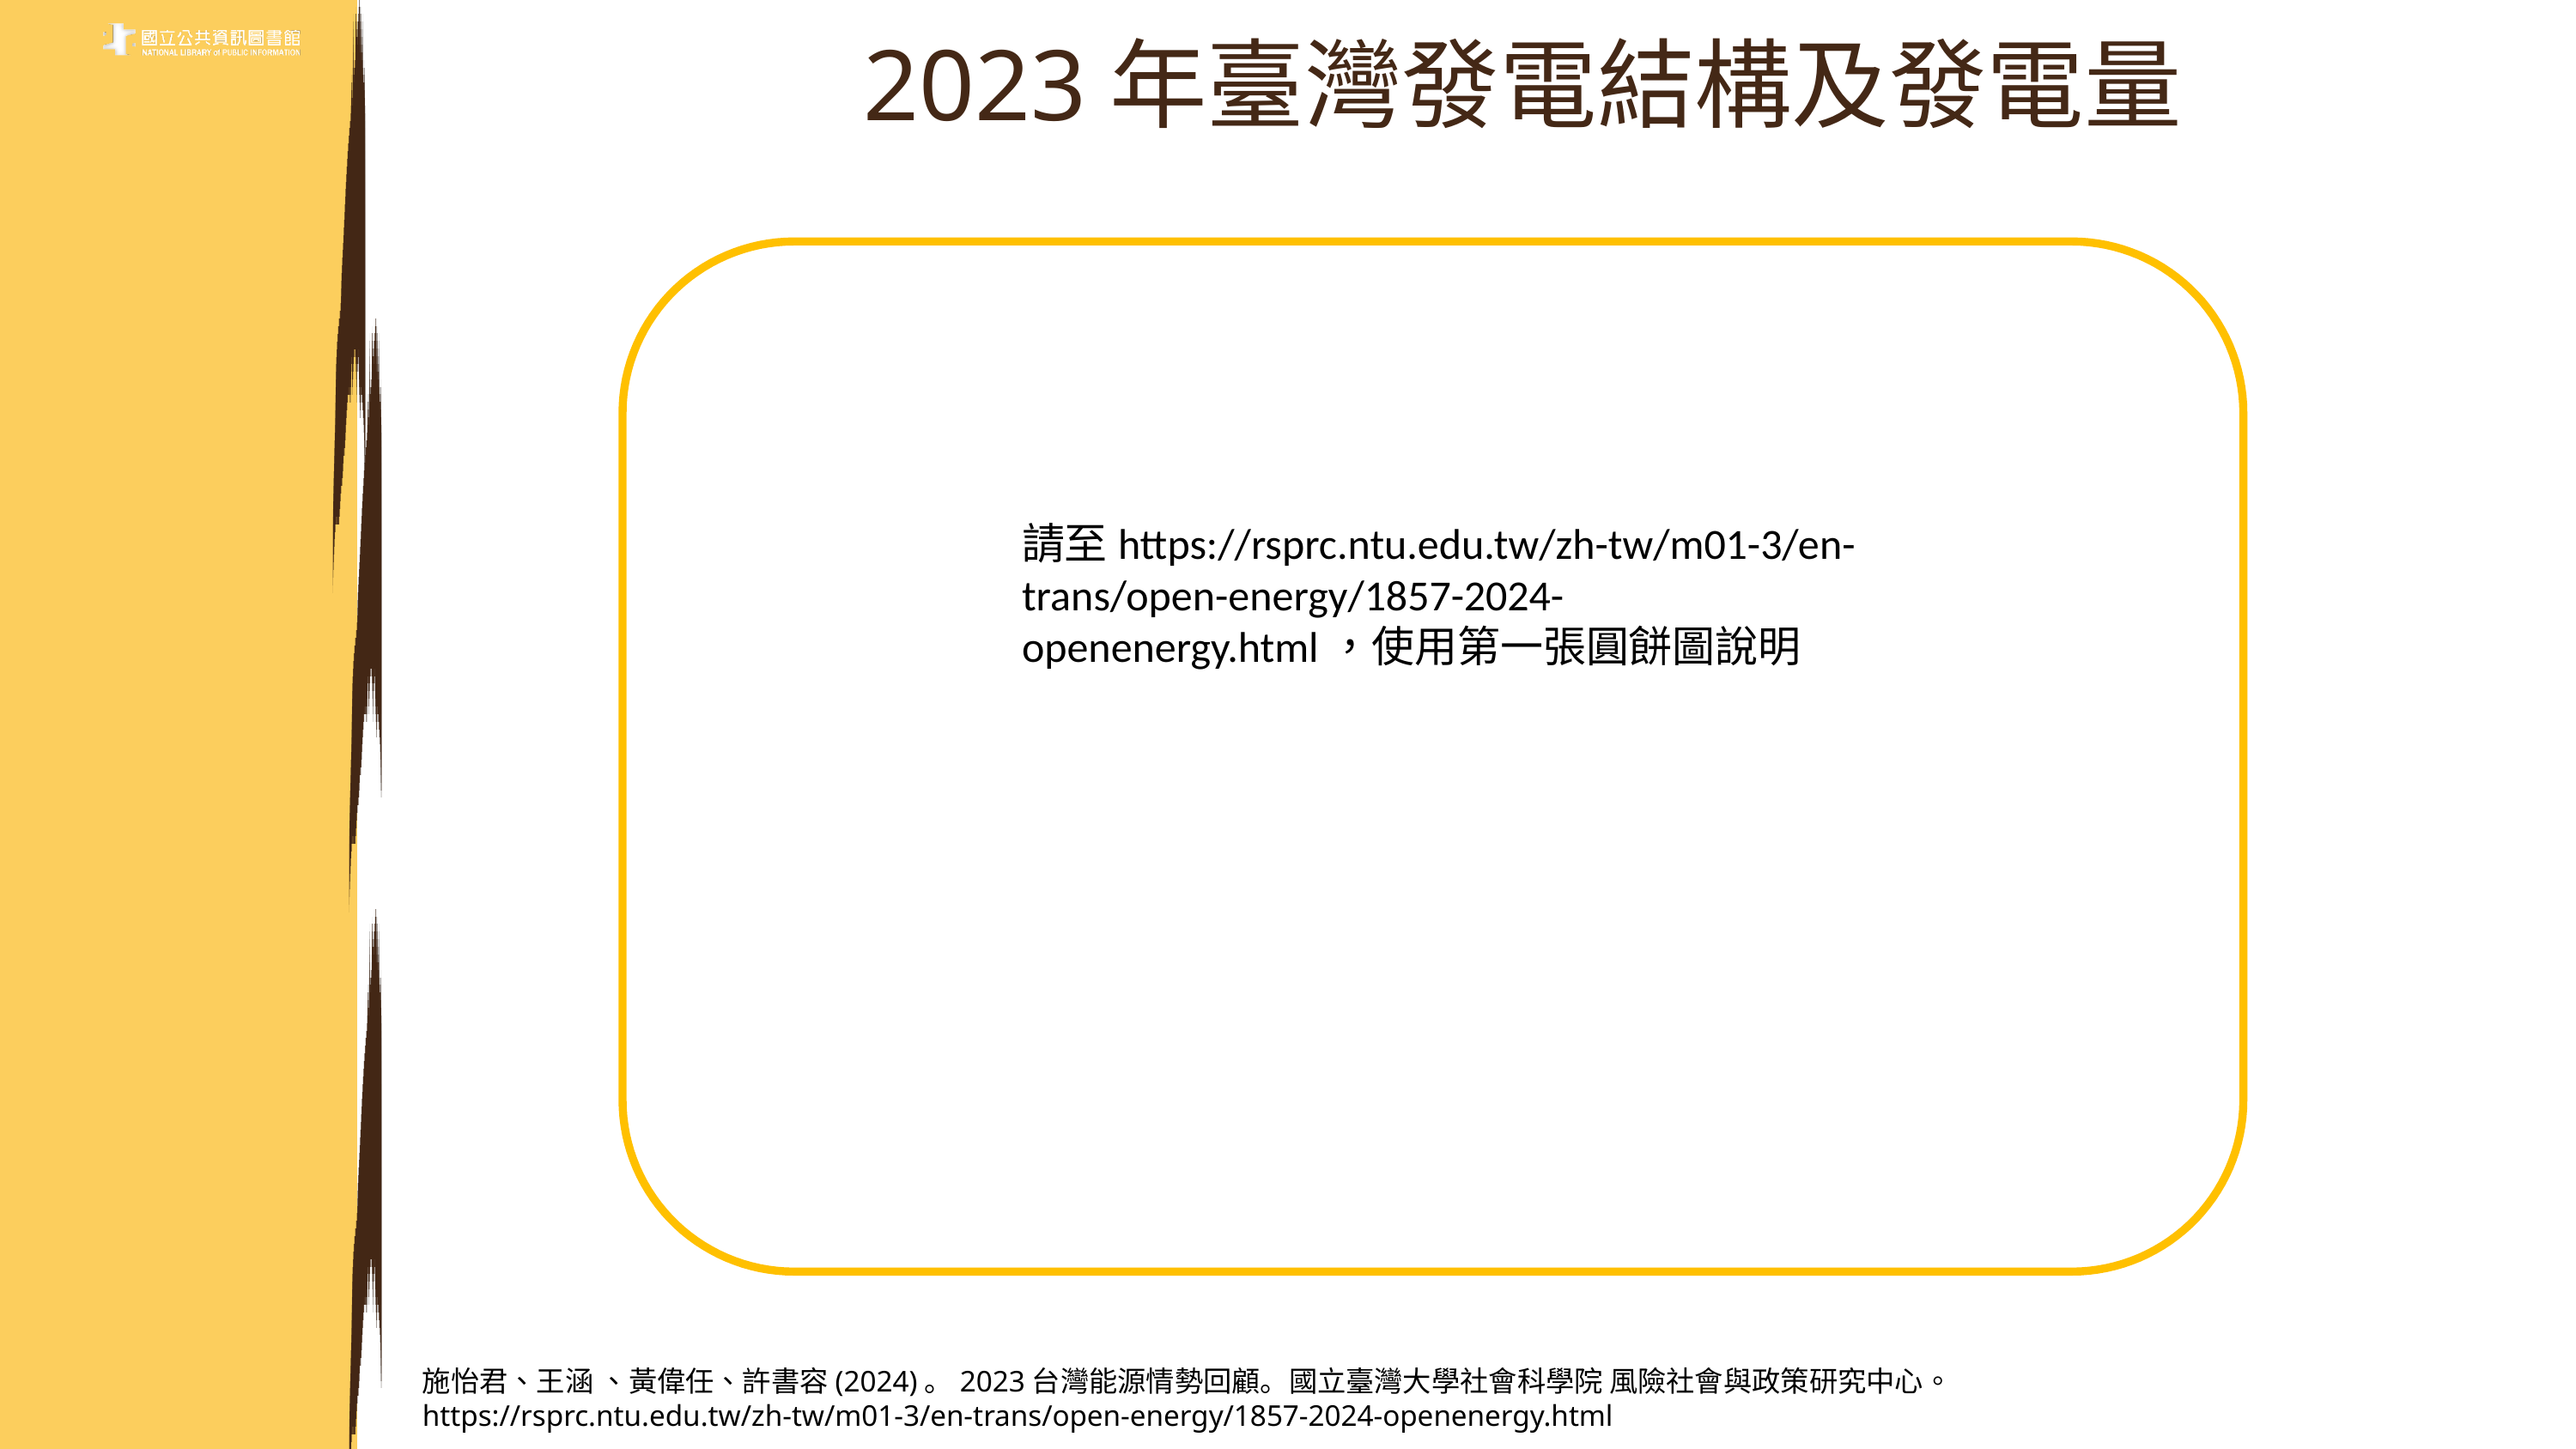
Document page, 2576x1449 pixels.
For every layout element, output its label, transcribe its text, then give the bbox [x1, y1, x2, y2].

text_box [0, 0, 382, 1449]
text_box 請至https://rsprc.ntu.edu.tw/zh-tw/m01-3/en-trans/open-energy/1857-2024-openenergy.html，使用第一張圓餅圖說明 [1009, 509, 1900, 679]
picture [100, 19, 306, 60]
text_box 2023年臺灣發電結構及發電量 [536, 39, 2509, 146]
text_box 施怡君、王涵 、黃偉任、許書容(2024)。2023台灣能源情勢回顧。國立臺灣大學社會科學院 風險社會與政策研究中心。 https://rsprc.ntu.edu.tw/zh-tw/m01-3/en-trans/open-energy/1857-2024-openenergy.html [409, 1357, 2022, 1440]
